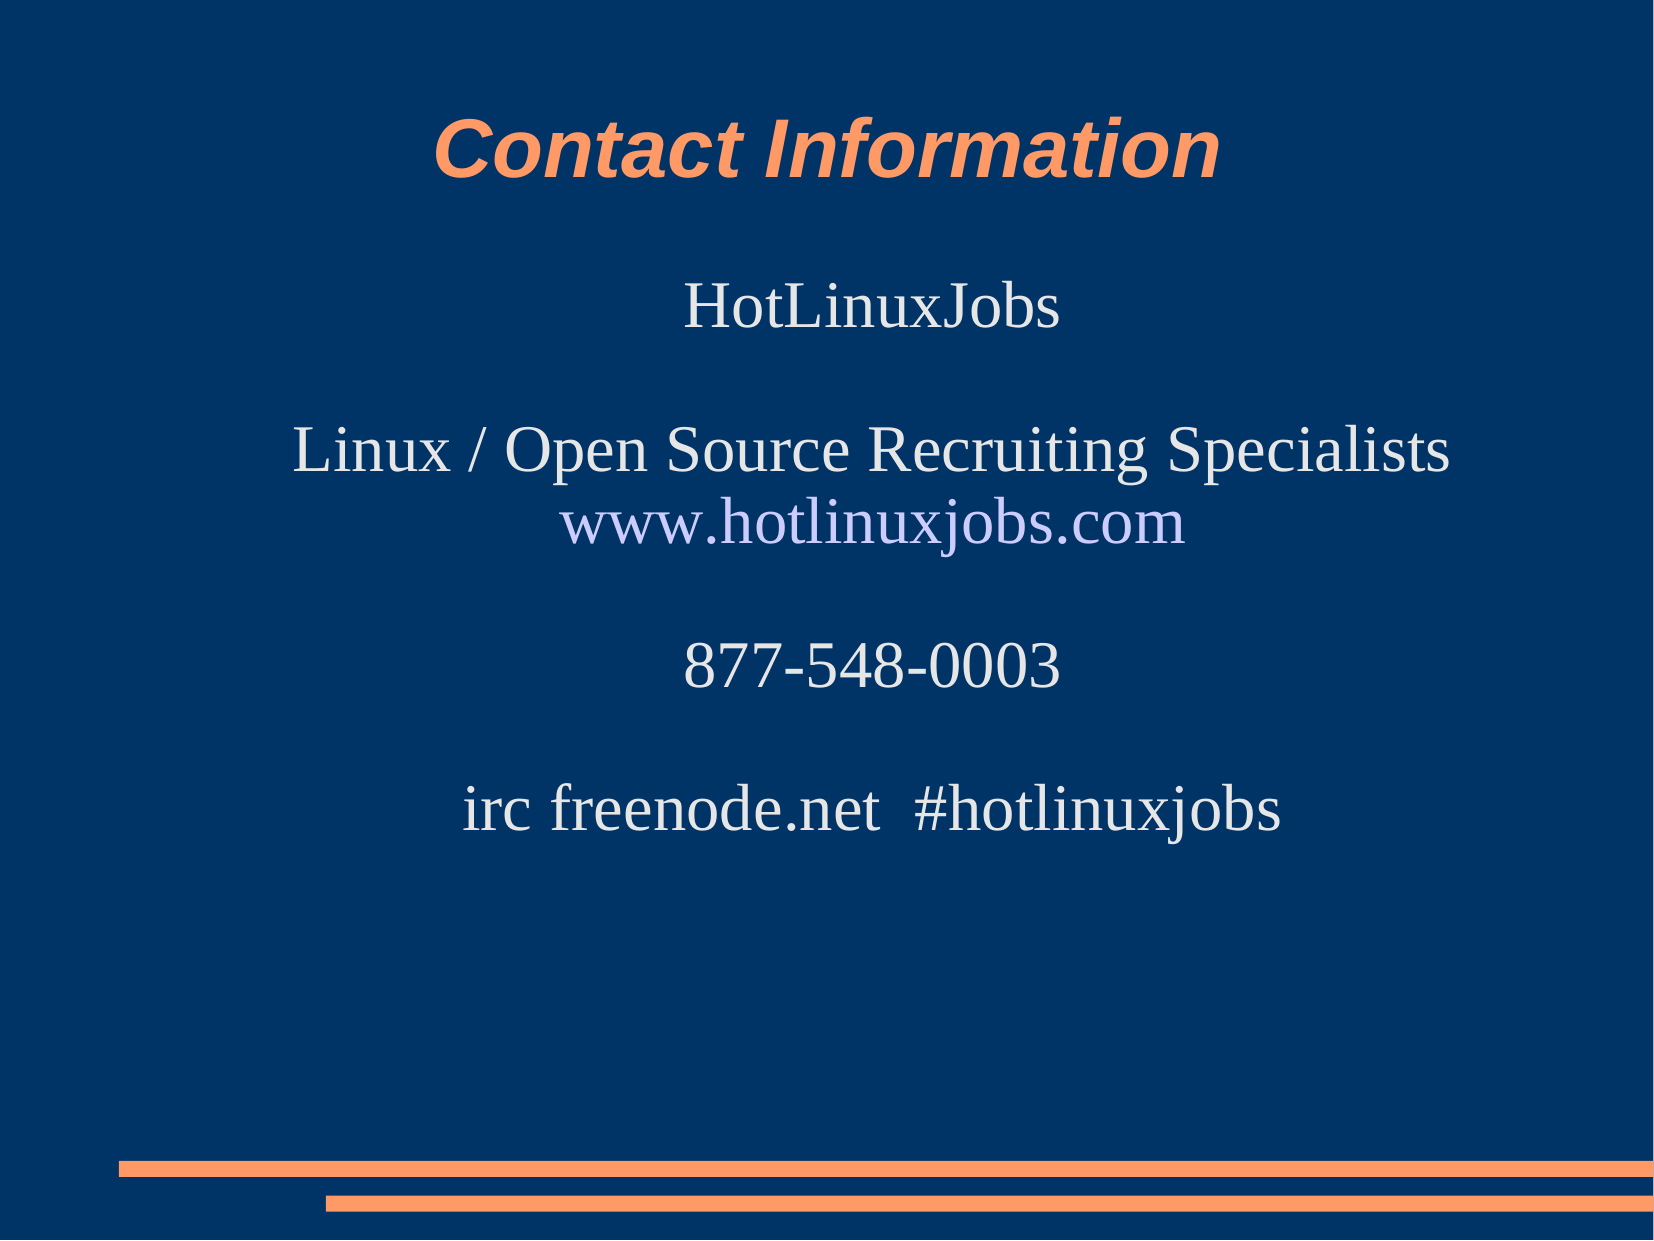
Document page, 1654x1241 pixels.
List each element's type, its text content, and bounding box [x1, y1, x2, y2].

title Contact Information [121, 46, 1534, 254]
list HotLinuxJobs Linux / Open Source Recruiting Specialists www.hotlinuxjobs.com 877-548-0003 irc freenode.net #hotlinuxjobs [169, 270, 1560, 1052]
